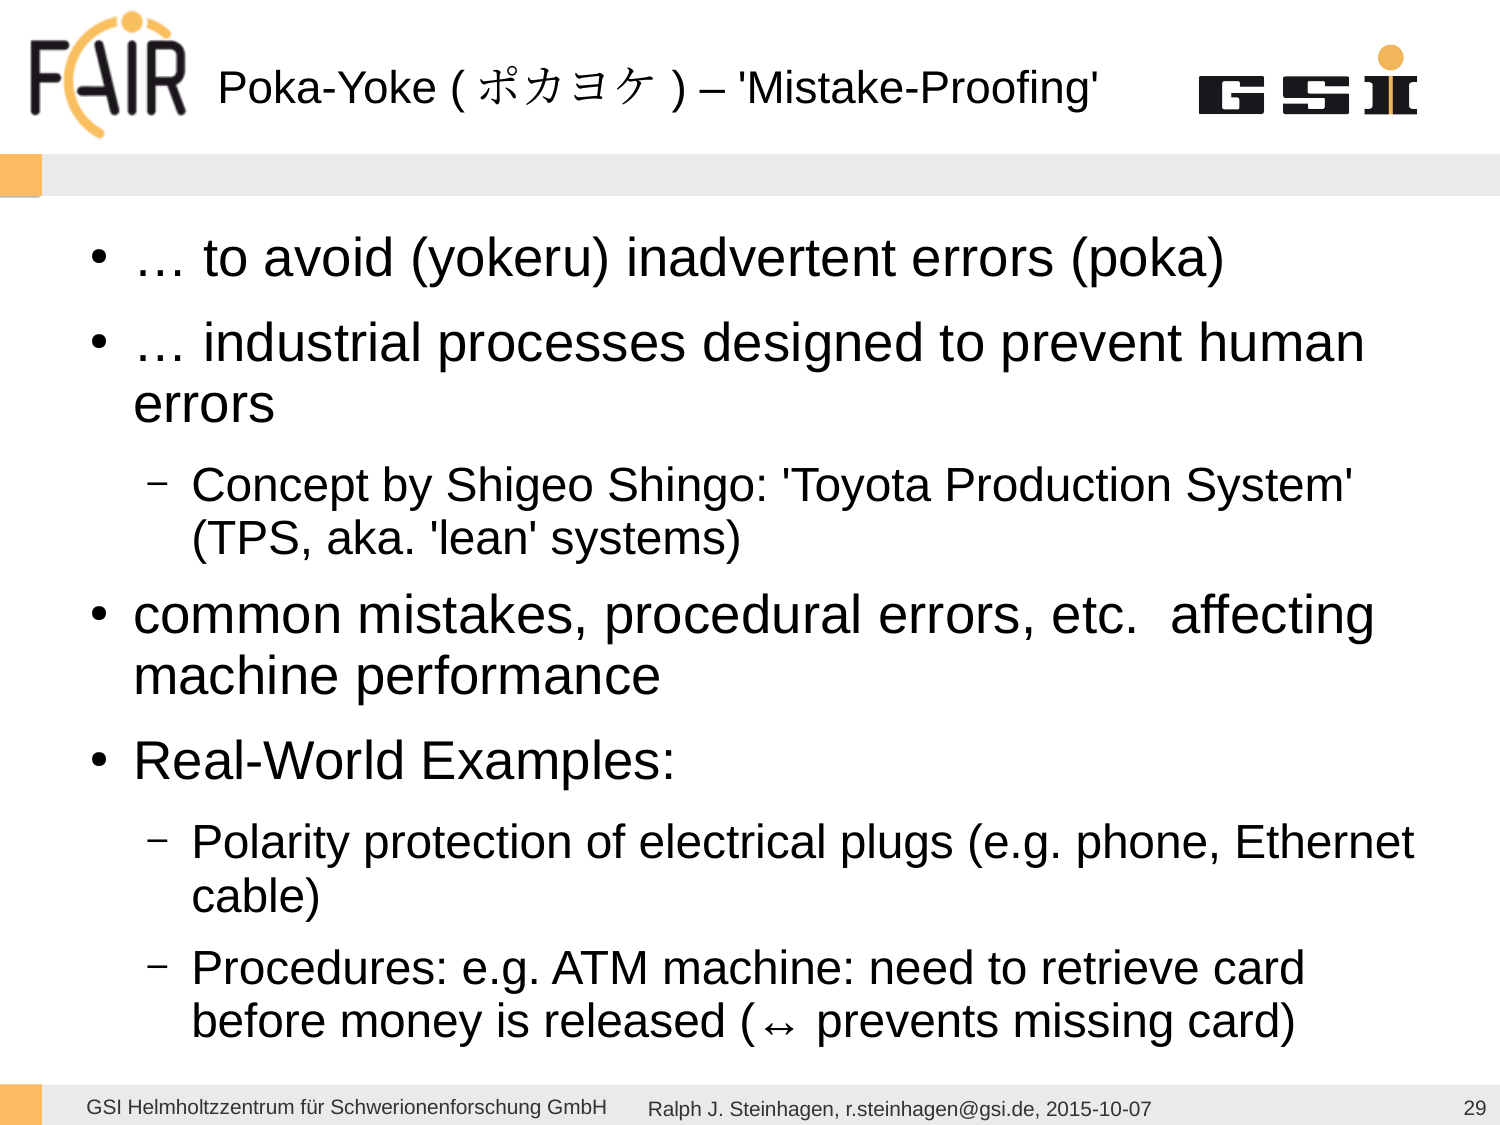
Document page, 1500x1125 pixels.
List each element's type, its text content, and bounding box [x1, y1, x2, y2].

picture [1197, 42, 1419, 117]
title Poka-Yoke (ポカヨケ) – 'Mistake-Proofing' [217, 20, 1109, 147]
picture [30, 9, 187, 141]
list … to avoid (yokeru) inadvertent errors (poka) … industrial processes designed to prevent human errors Concept by Shigeo Shingo: 'Toyota Production System' (TPS, aka. 'lean' systems) common mistakes, procedural errors, etc. affecting machine performance Real-World Examples: Polarity protection of electrical plugs (e.g. phone, Ethernet cable) Procedures: e.g. ATM machine: need to retrieve card before money is released (↔ prevents missing card) [75, 226, 1425, 1050]
